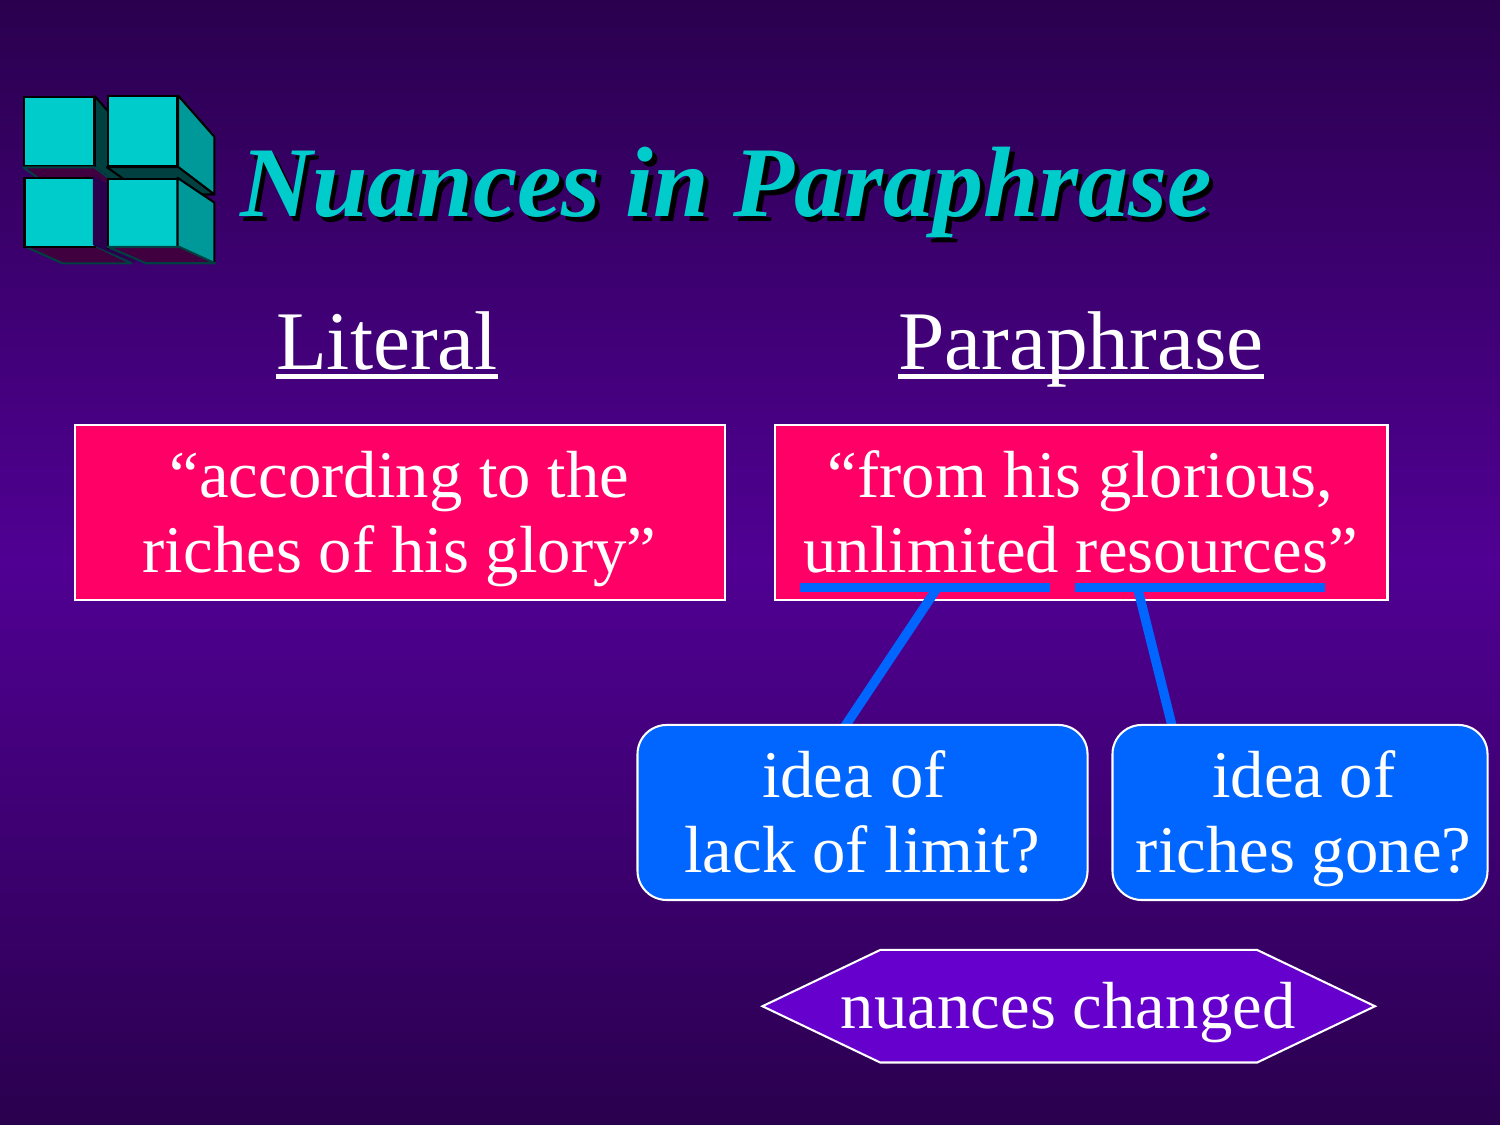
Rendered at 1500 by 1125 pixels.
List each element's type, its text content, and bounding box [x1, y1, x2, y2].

text_box nuances changed [762, 949, 1375, 1063]
text_box Literal [137, 287, 638, 396]
text_box idea of lack of limit? [637, 724, 1088, 901]
text_box idea of riches gone? [1112, 724, 1488, 901]
text_box Paraphrase [825, 287, 1338, 396]
title Nuances in Paraphrase [224, 78, 1388, 288]
text_box “from his glorious, unlimited resources” [774, 424, 1388, 600]
text_box “according to the riches of his glory” [74, 424, 725, 600]
